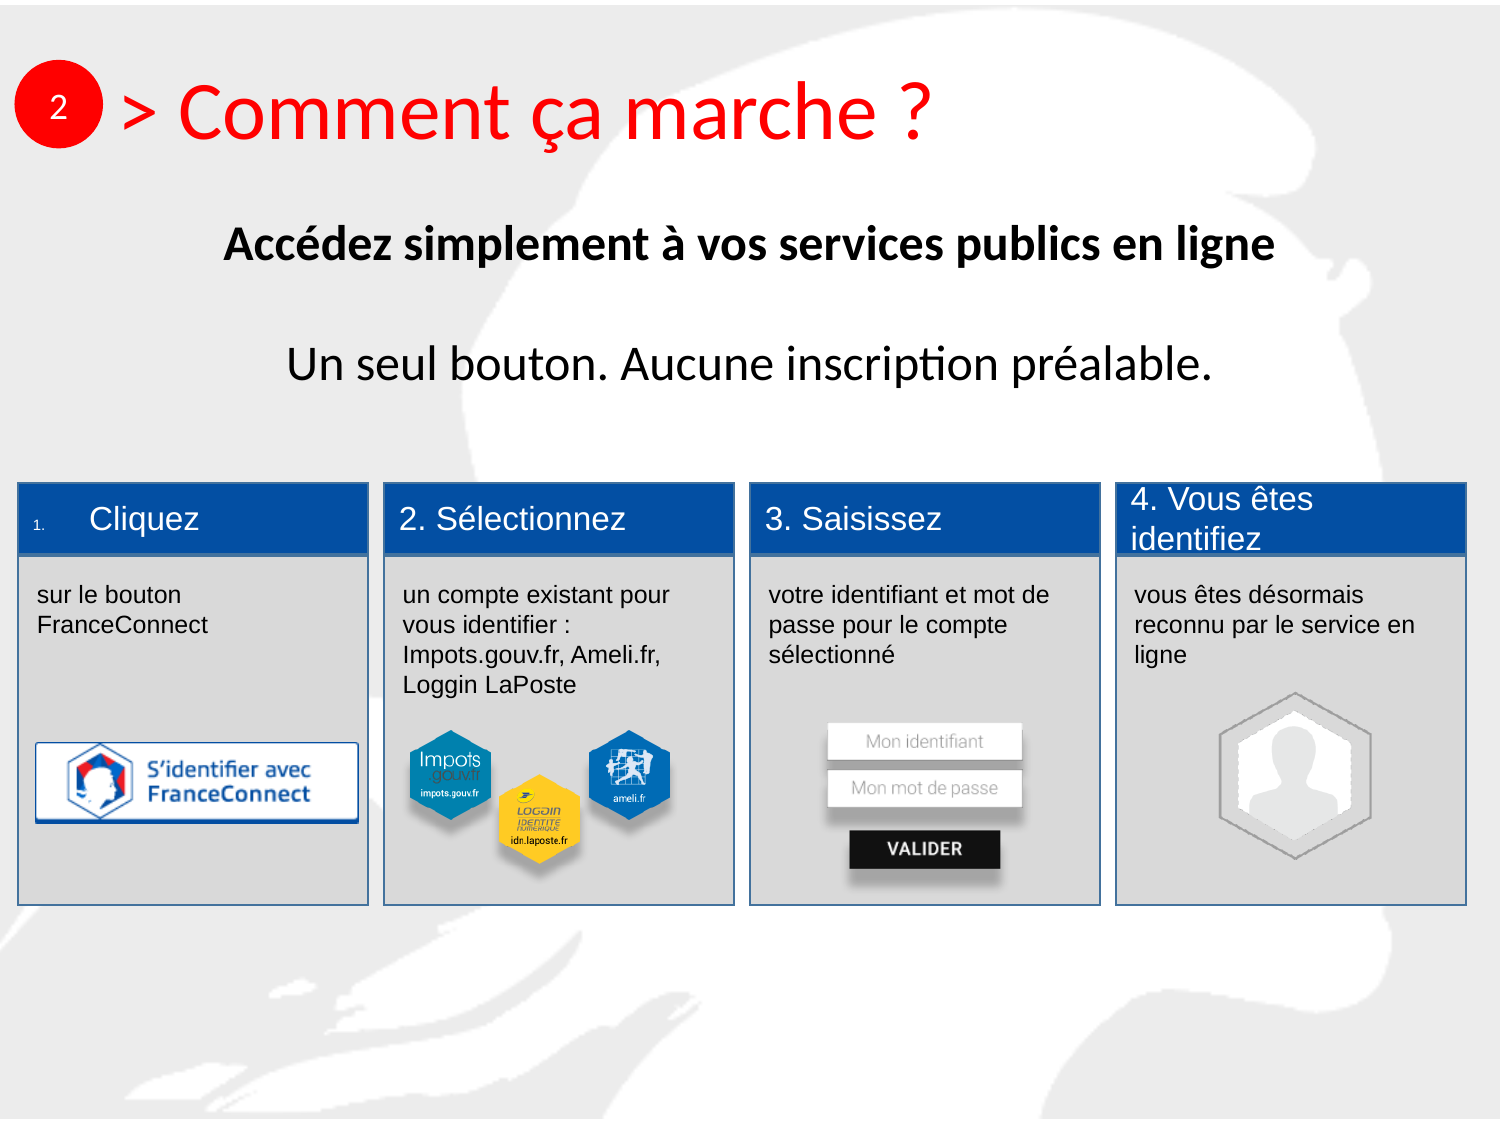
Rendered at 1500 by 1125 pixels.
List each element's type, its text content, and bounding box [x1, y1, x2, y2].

text_box votre identifiant et mot de passe pour le compte sélectionné [753, 571, 1104, 676]
text_box sur le bouton FranceConnect [22, 571, 373, 646]
text_box [18, 545, 369, 905]
text_box 3. Saisissez [750, 489, 1101, 545]
text_box [384, 545, 735, 905]
title > Comment ça marche ? [103, 59, 1397, 202]
picture [0, 5, 1500, 1119]
text_box 2 [14, 59, 104, 149]
text_box Accédez simplement à vos services publics en ligne Un seul bouton. Aucune inscription préalable. [103, 202, 1397, 398]
text_box [384, 482, 735, 489]
text_box [750, 545, 1101, 905]
text_box [18, 482, 369, 489]
text_box vous êtes désormais reconnu par le service en ligne [1119, 571, 1470, 676]
text_box [1115, 565, 1466, 905]
text_box 2. Sélectionnez [384, 489, 735, 545]
text_box [750, 482, 1101, 489]
text_box Cliquez [18, 489, 369, 545]
text_box 4. Vous êtes identifiez [1115, 469, 1466, 565]
text_box un compte existant pour vous identifier : Impots.gouv.fr, Ameli.fr, Loggin LaPoste [387, 571, 739, 706]
